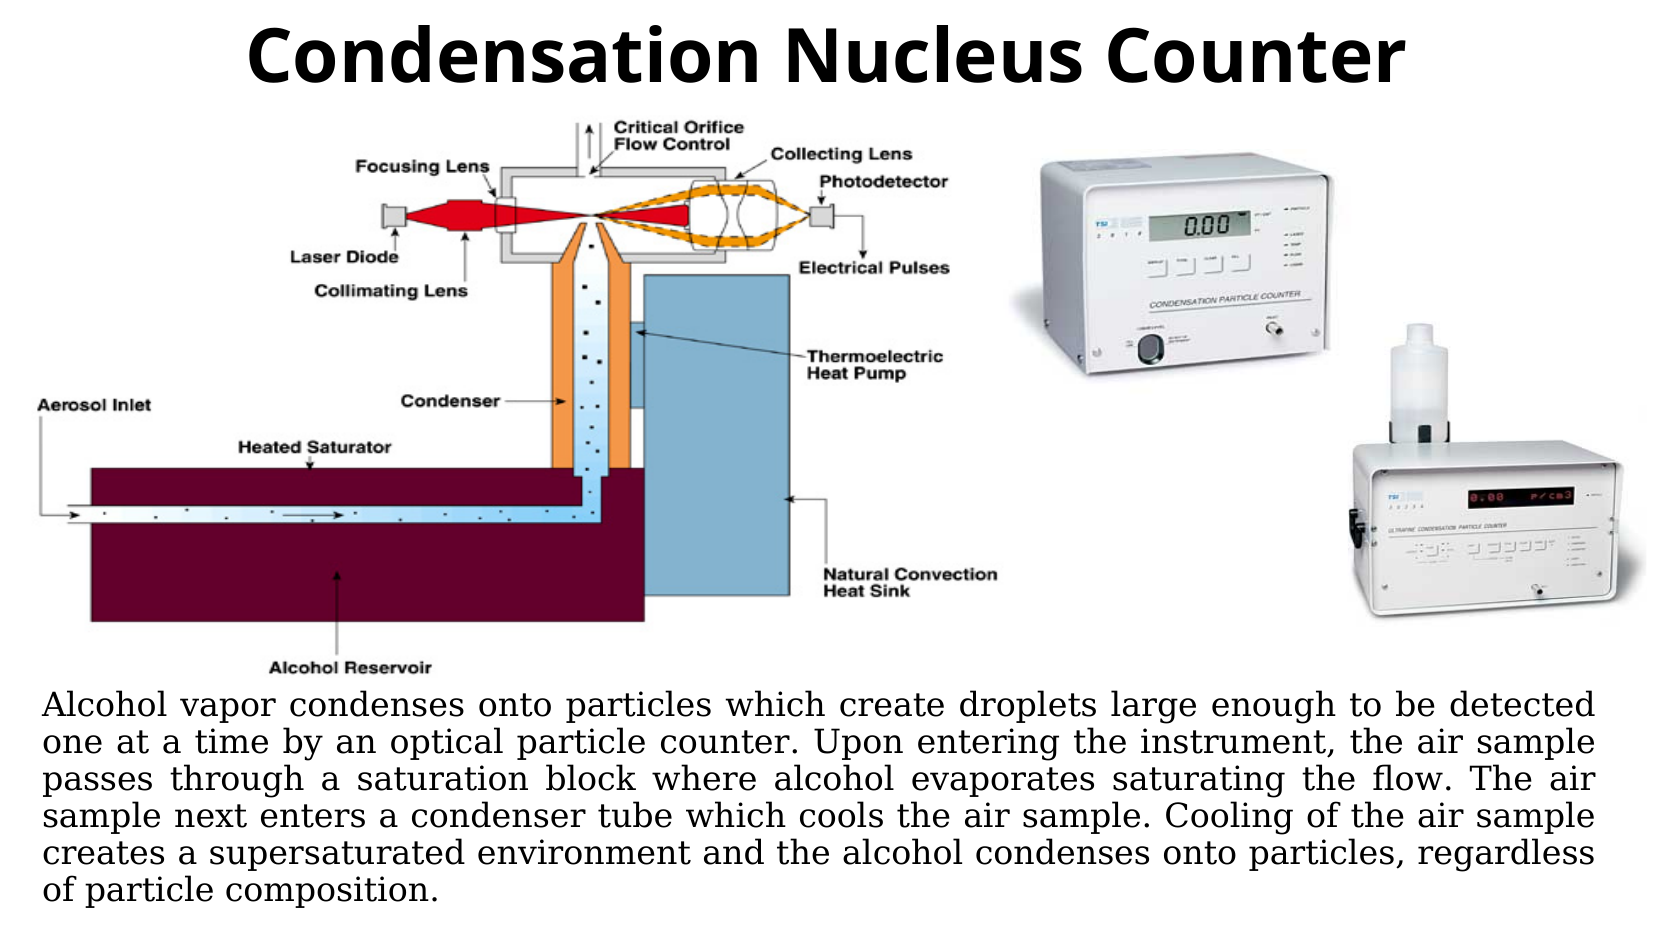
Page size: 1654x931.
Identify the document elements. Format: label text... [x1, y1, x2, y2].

text_box Alcohol vapor condenses onto particles which create droplets large enough to be detected one at a time by an optical particle counter. Upon entering the instrument, the air sample passes through a saturation block where alcohol evaporates saturating the flow. The air sample next enters a condenser tube which cools the air sample. Cooling of the air sample creates a supersaturated environment and the alcohol condenses onto particles, regardless of particle composition. [41, 686, 1317, 931]
picture [31, 114, 1647, 678]
title Condensation Nucleus Counter [0, 5, 1654, 112]
